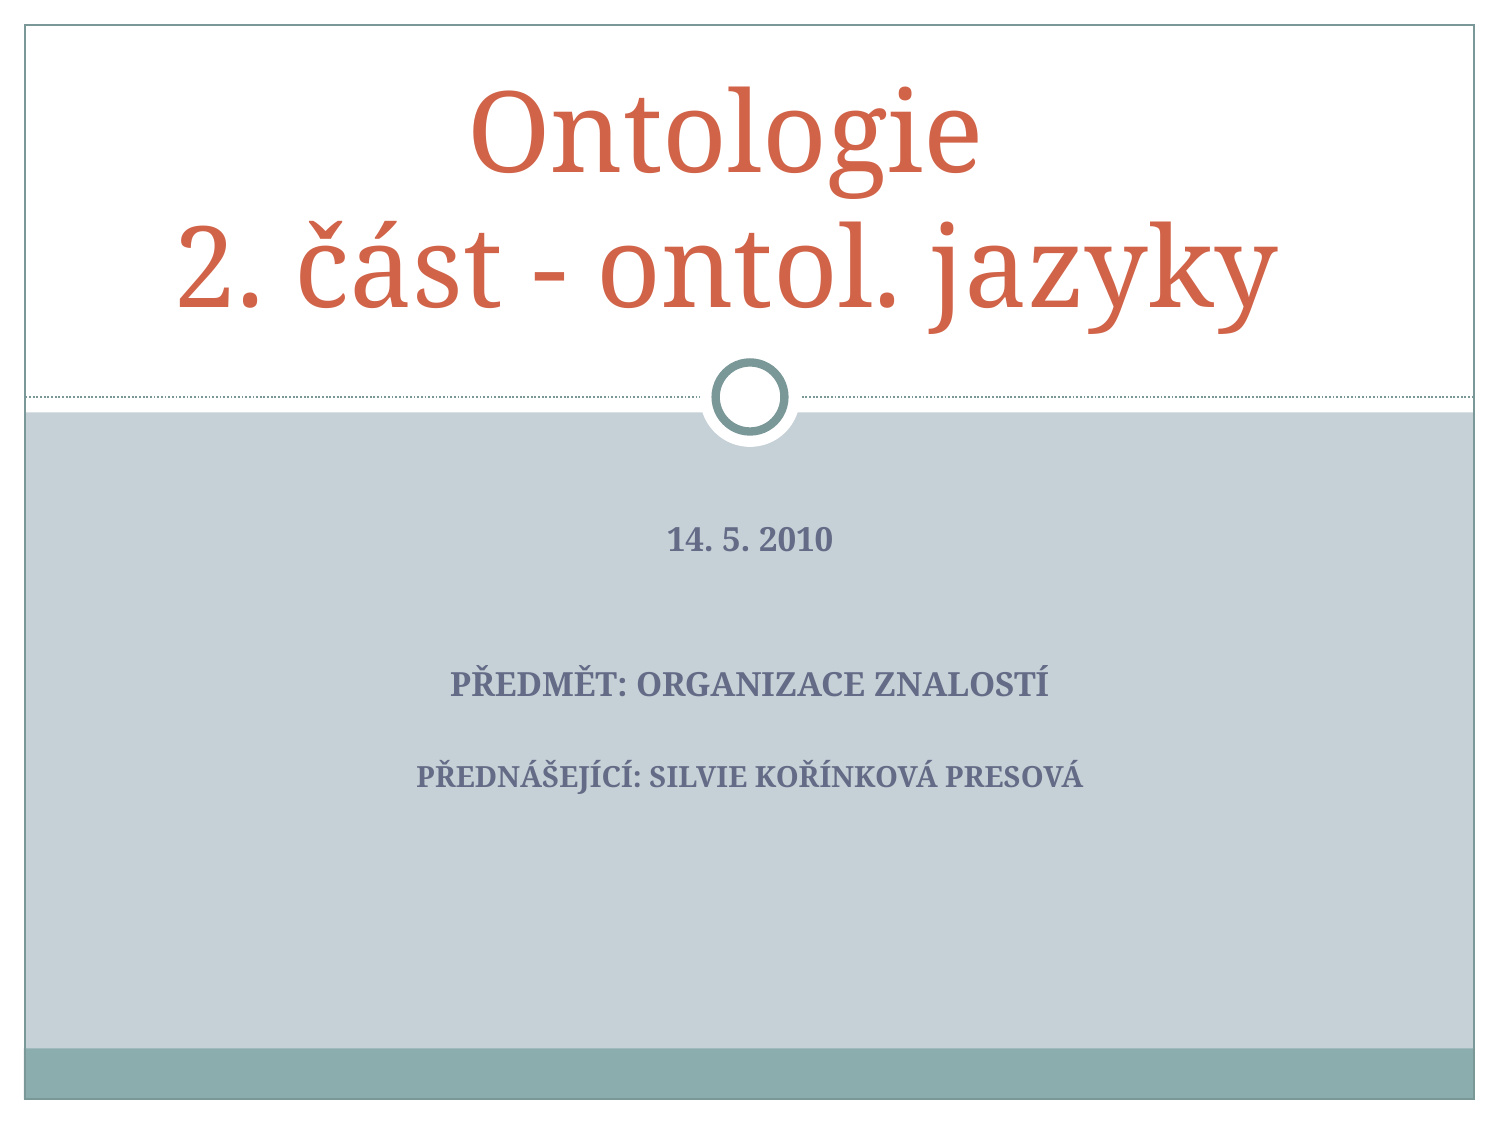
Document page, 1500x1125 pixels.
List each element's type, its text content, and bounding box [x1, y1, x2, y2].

title Ontologie 2. část - ontol. jazyky [88, 52, 1364, 473]
text_box 14. 5. 2010 PŘEDMĚT: ORGANIZACE ZNALOSTÍ PŘEDNÁŠEJÍCÍ: SILVIE KOŘÍNKOVÁ PRESOVÁ [225, 473, 1276, 1008]
